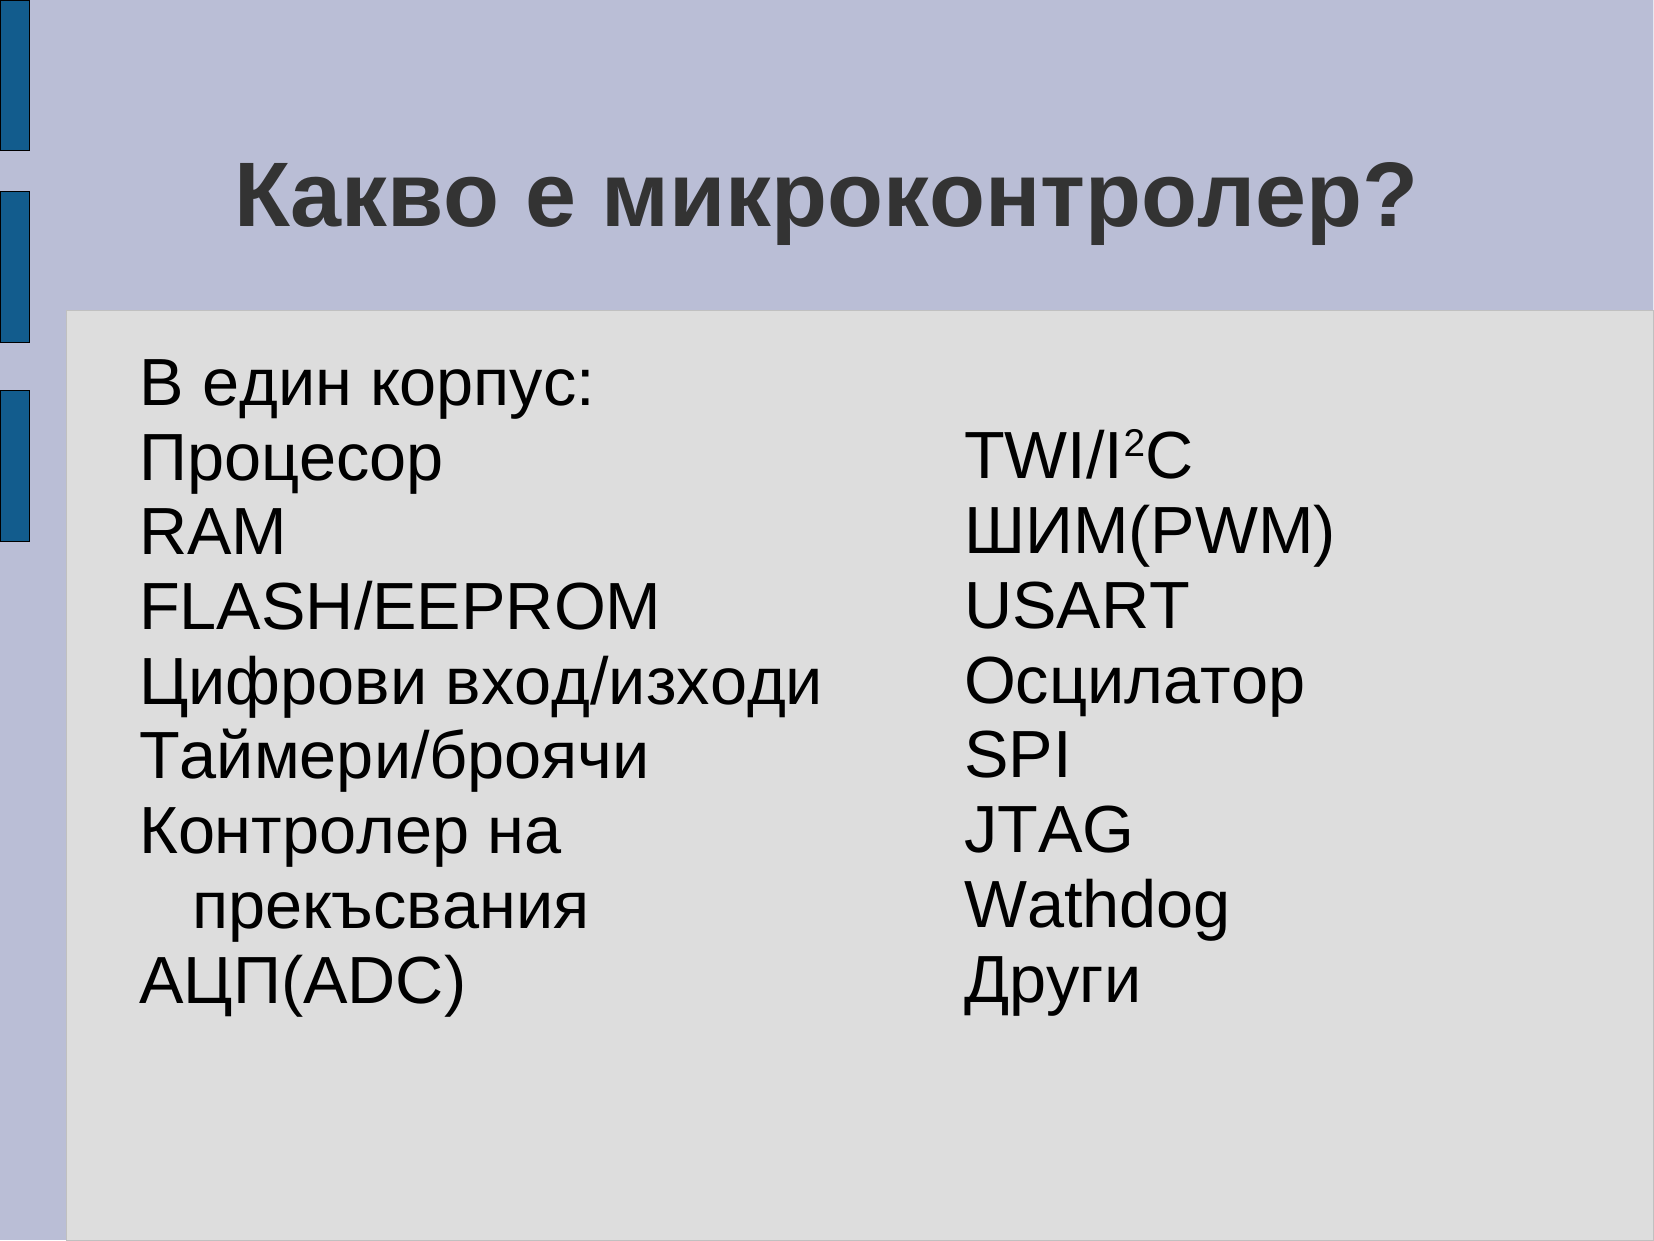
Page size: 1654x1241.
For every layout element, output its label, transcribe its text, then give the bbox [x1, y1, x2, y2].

list В един корпус: Процесор RAM FLASH/EEPROM Цифрови вход/изходи Таймери/броячи Контролер на прекъсвания АЦП(ADC) [121, 344, 901, 1127]
list TWI/I2C ШИМ(PWM) USART Осцилатор SPI JTAG Wathdog Други [946, 343, 1463, 1126]
title Какво е микроконтролер? [121, 91, 1534, 299]
